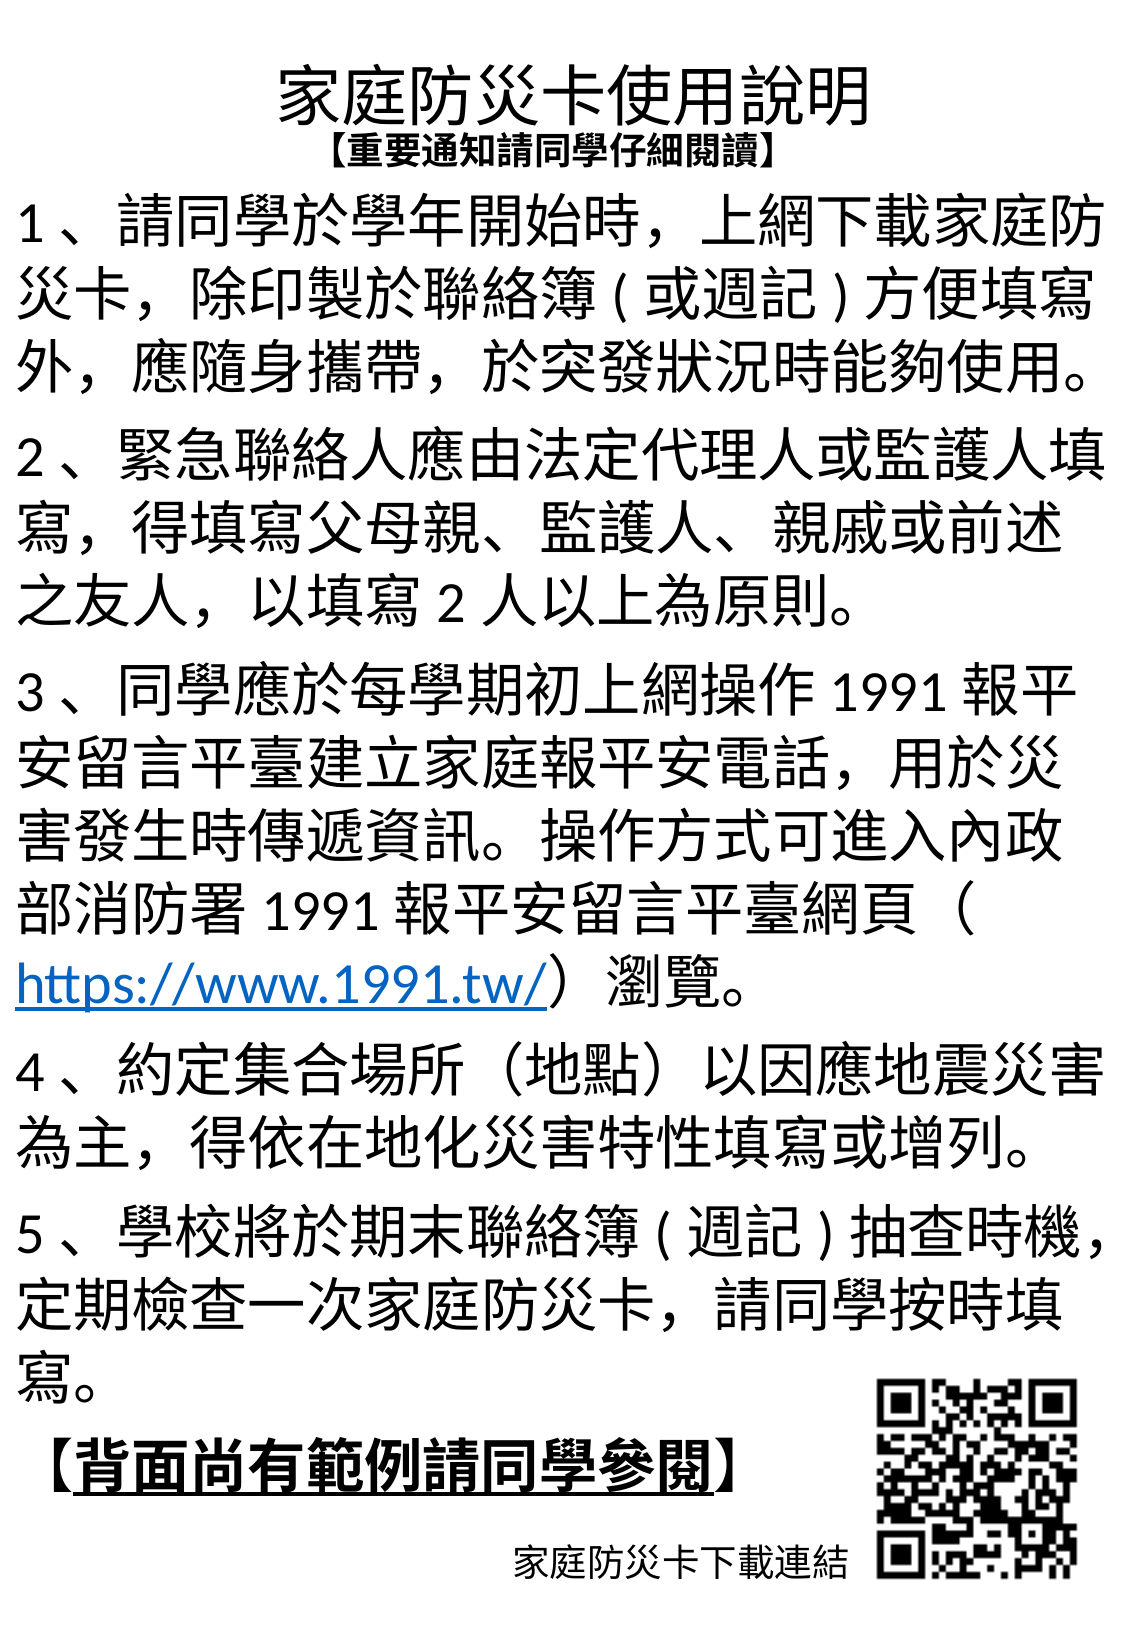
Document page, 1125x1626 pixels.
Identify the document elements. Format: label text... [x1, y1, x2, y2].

text_box 家庭防災卡下載連結 [497, 1531, 865, 1592]
subtitle 1、請同學於學年開始時，上網下載家庭防災卡，除印製於聯絡簿(或週記)方便填寫外，應隨身攜帶，於突發狀況時能夠使用。 2、緊急聯絡人應由法定代理人或監護人填寫，得填寫父母親、監護人、親戚或前述之友人，以填寫2人以上為原則。 3、同學應於每學期初上網操作1991報平安留言平臺建立家庭報平安電話，用於災害發生時傳遞資訊。操作方式可進入內政部消防署1991報平安留言平臺網頁（https://www.1991.tw/）瀏覽。 4、約定集合場所（地點）以因應地震災害為主，得依在地化災害特性填寫或增列。 5、學校將於期末聯絡簿(週記)抽查時機，定期檢查一次家庭防災卡，請同學按時填寫。 【背面尚有範例請同學參閱】 [0, 0, 1125, 1434]
picture [850, 1352, 1105, 1607]
text_box 【重要通知請同學仔細閱讀】 [294, 119, 812, 180]
